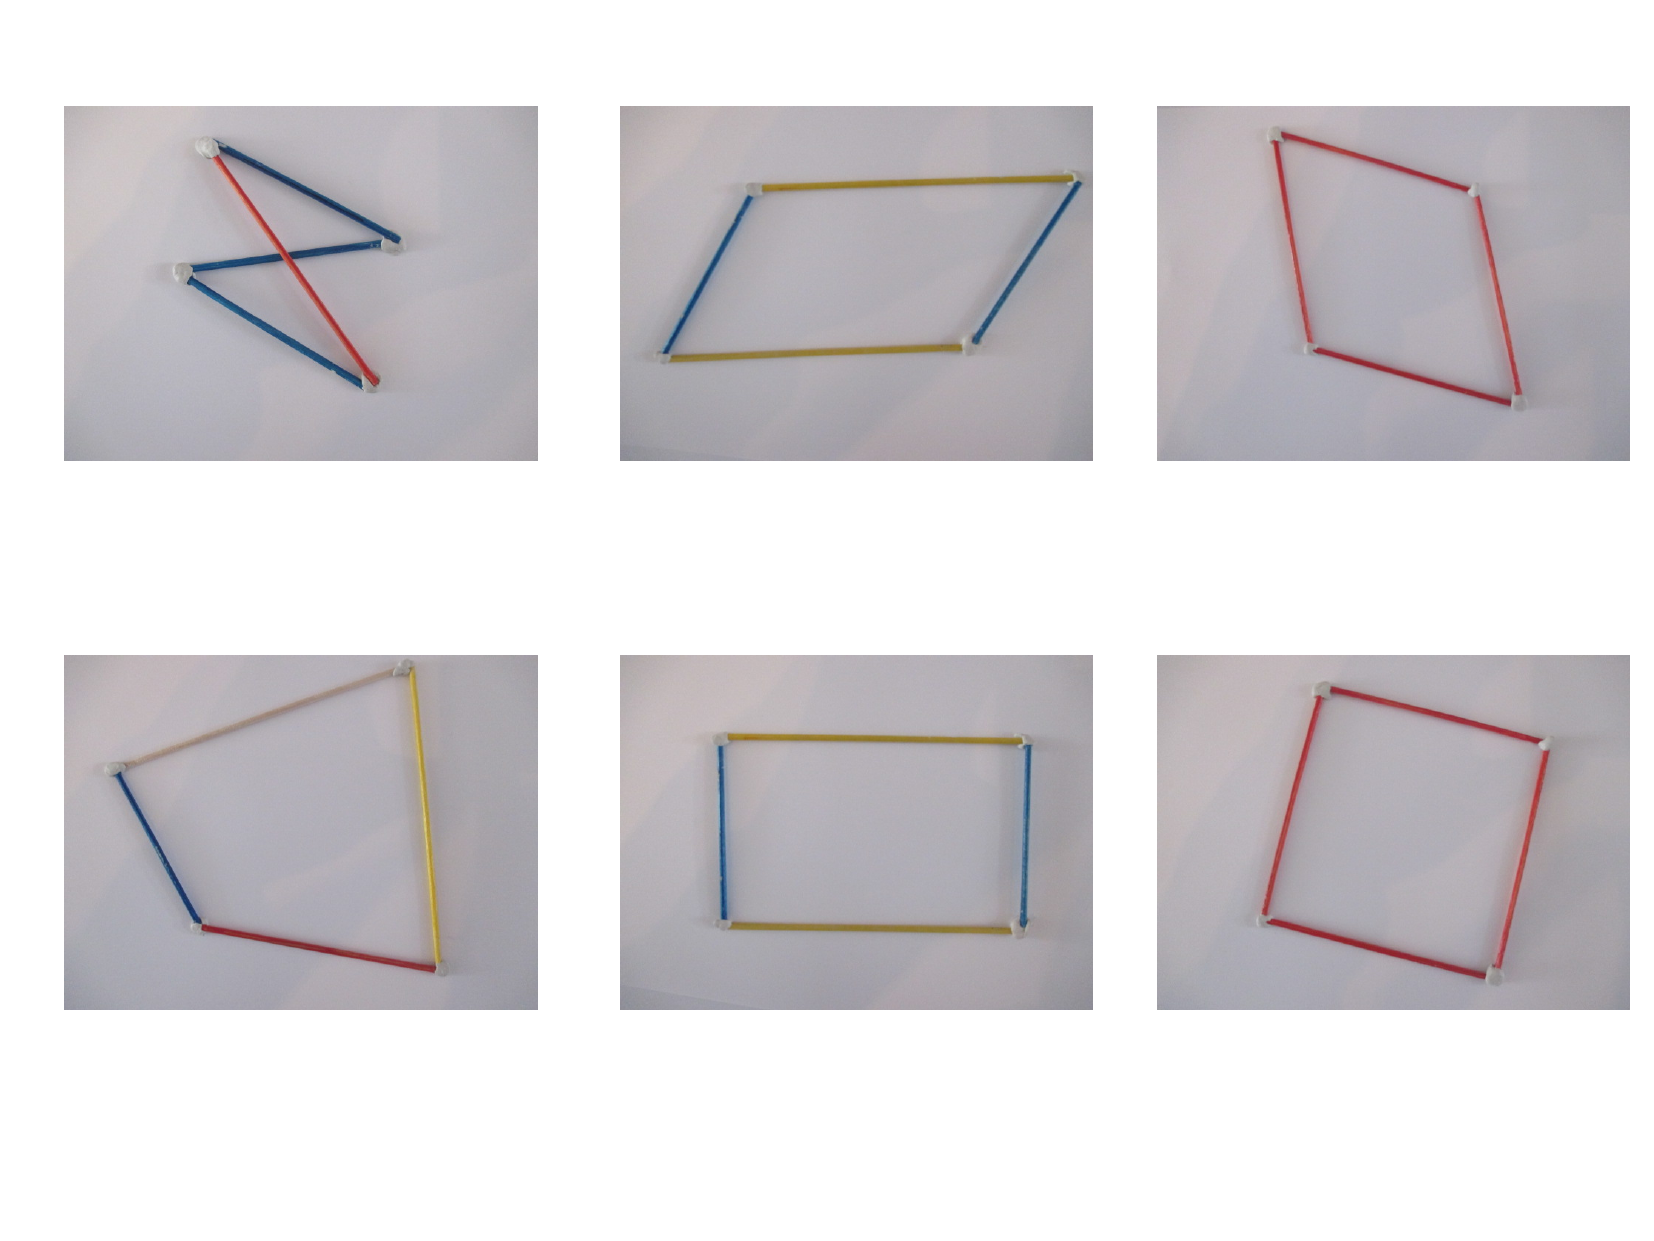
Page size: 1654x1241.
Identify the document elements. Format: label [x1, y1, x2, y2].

picture [620, 655, 1093, 1010]
picture [64, 655, 538, 1010]
picture [64, 106, 538, 461]
picture [1157, 106, 1630, 461]
picture [1157, 655, 1630, 1010]
picture [620, 106, 1093, 461]
